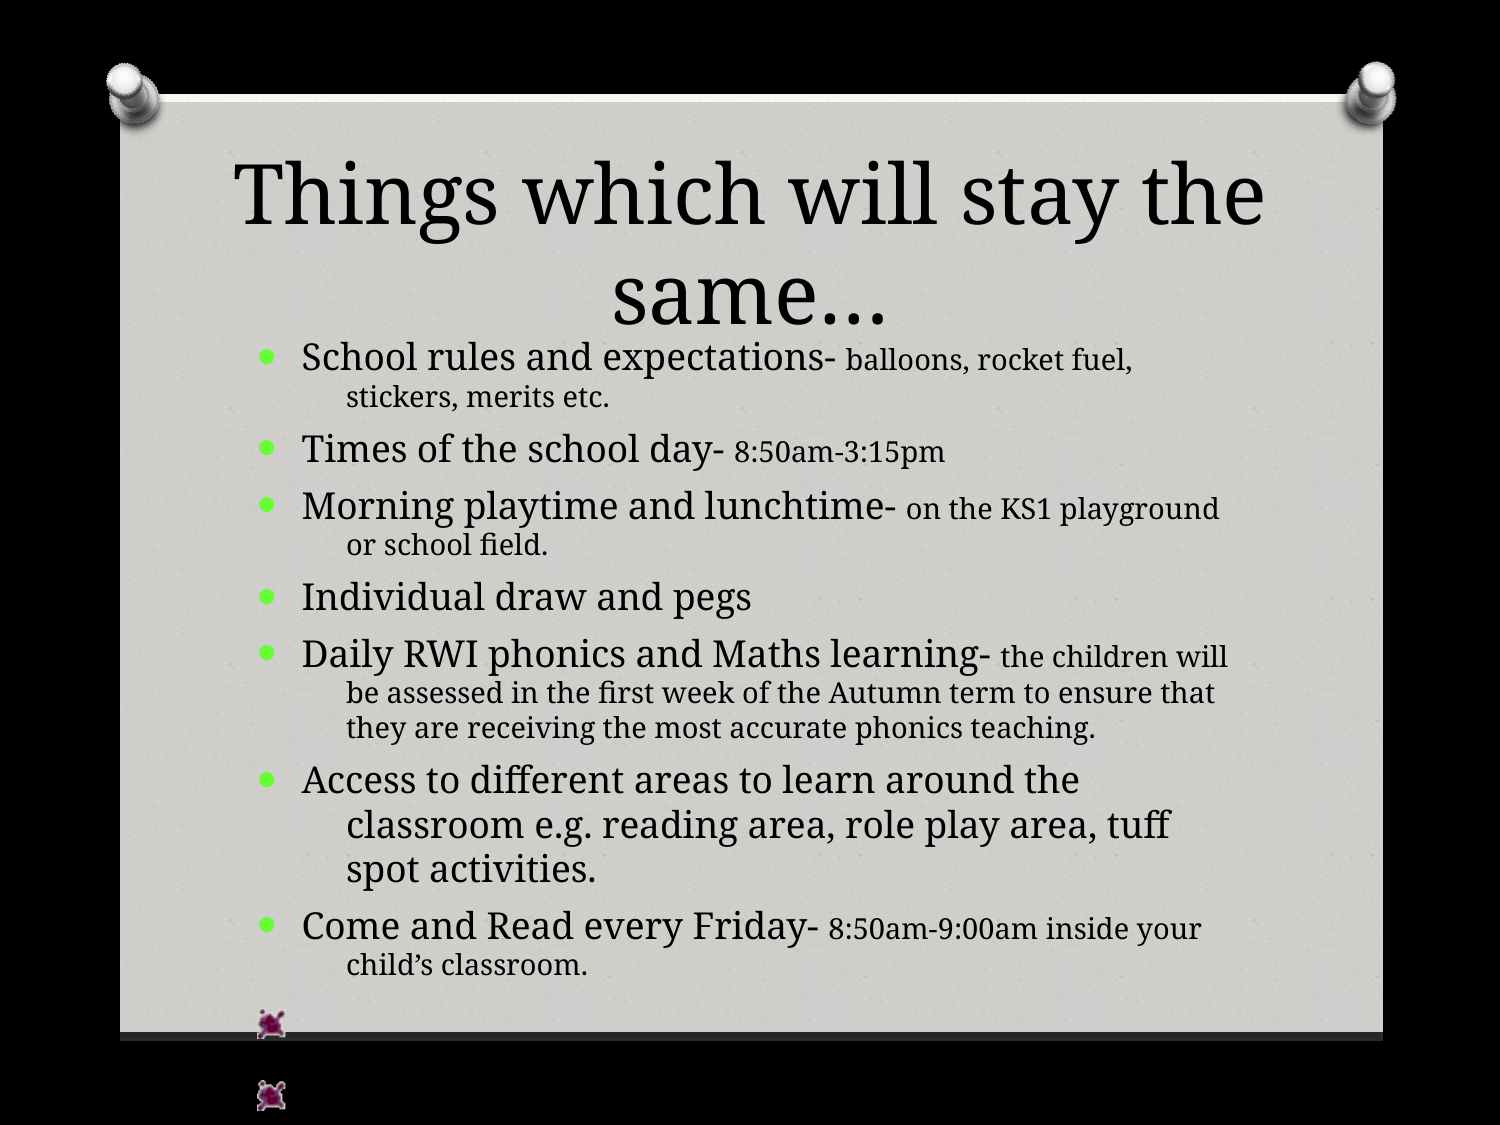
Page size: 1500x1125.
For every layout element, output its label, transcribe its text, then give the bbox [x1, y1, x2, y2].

list School rules and expectations- balloons, rocket fuel, stickers, merits etc. Times of the school day- 8:50am-3:15pm Morning playtime and lunchtime- on the KS1 playground or school field. Individual draw and pegs Daily RWI phonics and Maths learning- the children will be assessed in the first week of the Autumn term to ensure that they are receiving the most accurate phonics teaching. Access to different areas to learn around the classroom e.g. reading area, role play area, tuff spot activities. Come and Read every Friday- 8:50am-9:00am inside your child’s classroom. [242, 326, 1259, 991]
title Things which will stay the same… [179, 134, 1323, 332]
